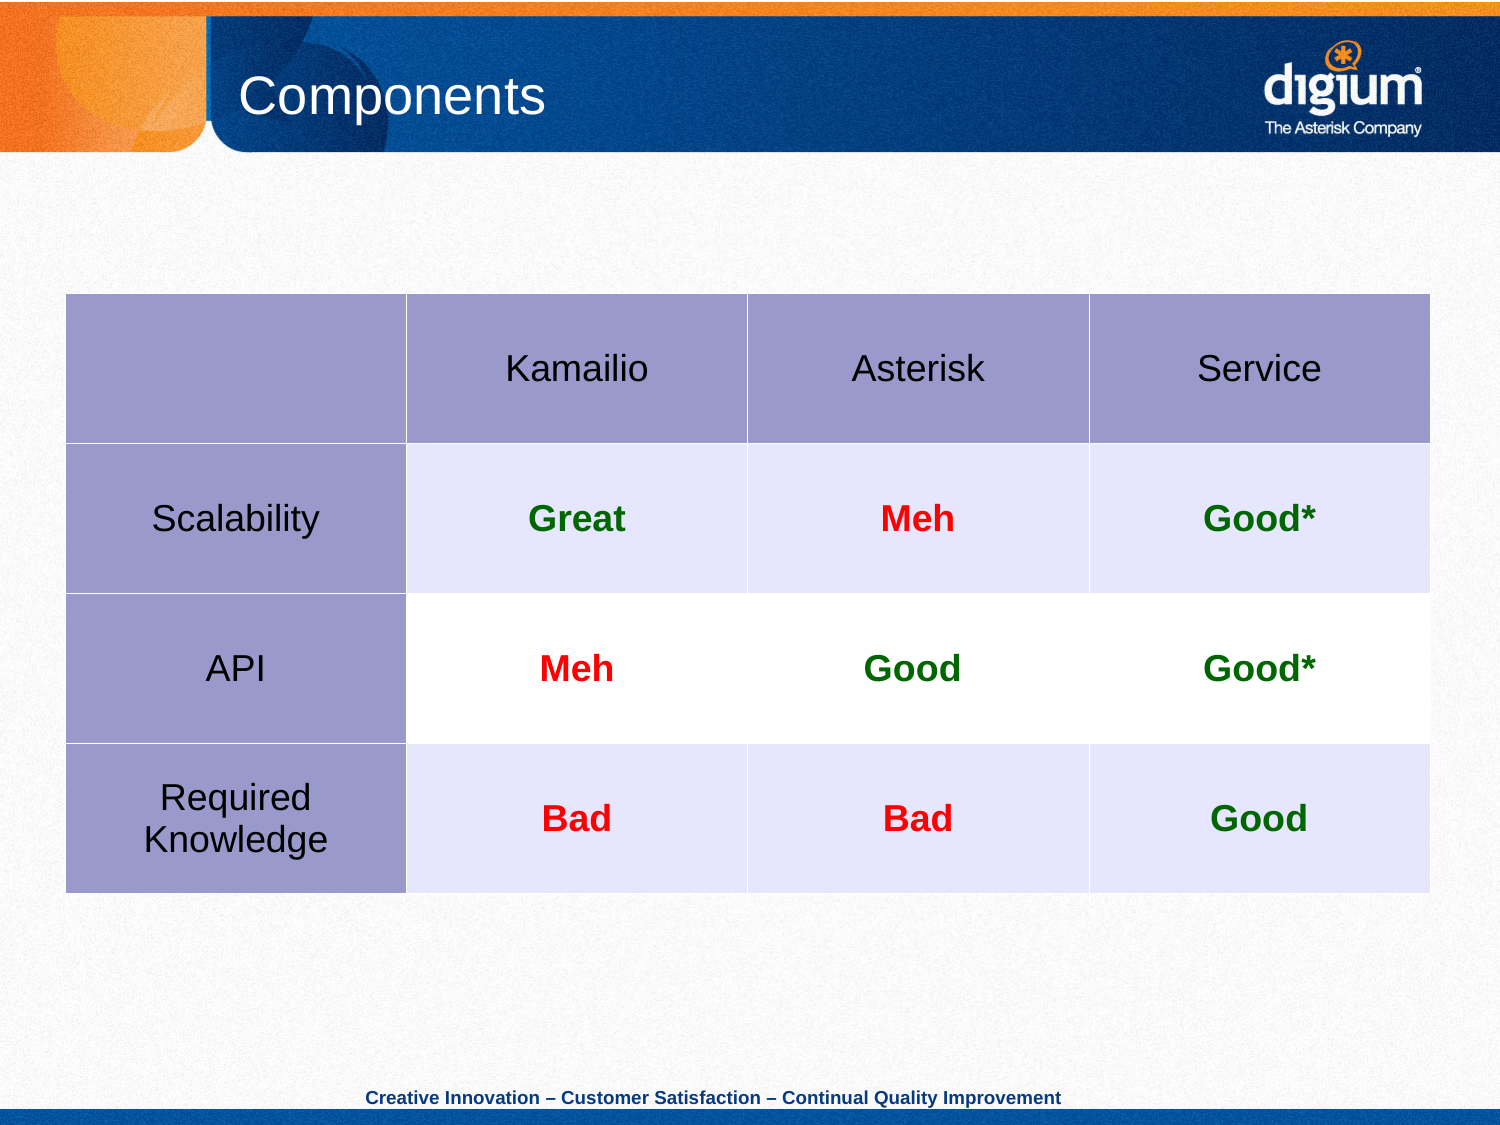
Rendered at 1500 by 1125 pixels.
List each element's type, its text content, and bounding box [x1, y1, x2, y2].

table_header Kamailio [407, 294, 747, 443]
table_cell Meh [748, 444, 1089, 593]
table_header Service [1090, 294, 1430, 443]
table_cell Bad [407, 744, 747, 893]
table_cell Good [1090, 744, 1430, 893]
table_cell API [66, 594, 406, 743]
table_header [66, 294, 406, 443]
title Components [238, 27, 1243, 127]
table_cell Bad [748, 744, 1089, 893]
table_header Asterisk [748, 294, 1089, 443]
picture [0, 2, 1500, 1125]
table_cell Great [407, 444, 747, 593]
table_cell Good* [1090, 594, 1430, 743]
table_cell Meh [407, 594, 747, 743]
table_cell Good* [1090, 444, 1430, 593]
table_cell Good [748, 594, 1089, 743]
table_cell Required Knowledge [66, 744, 406, 893]
table_cell Scalability [66, 444, 406, 593]
